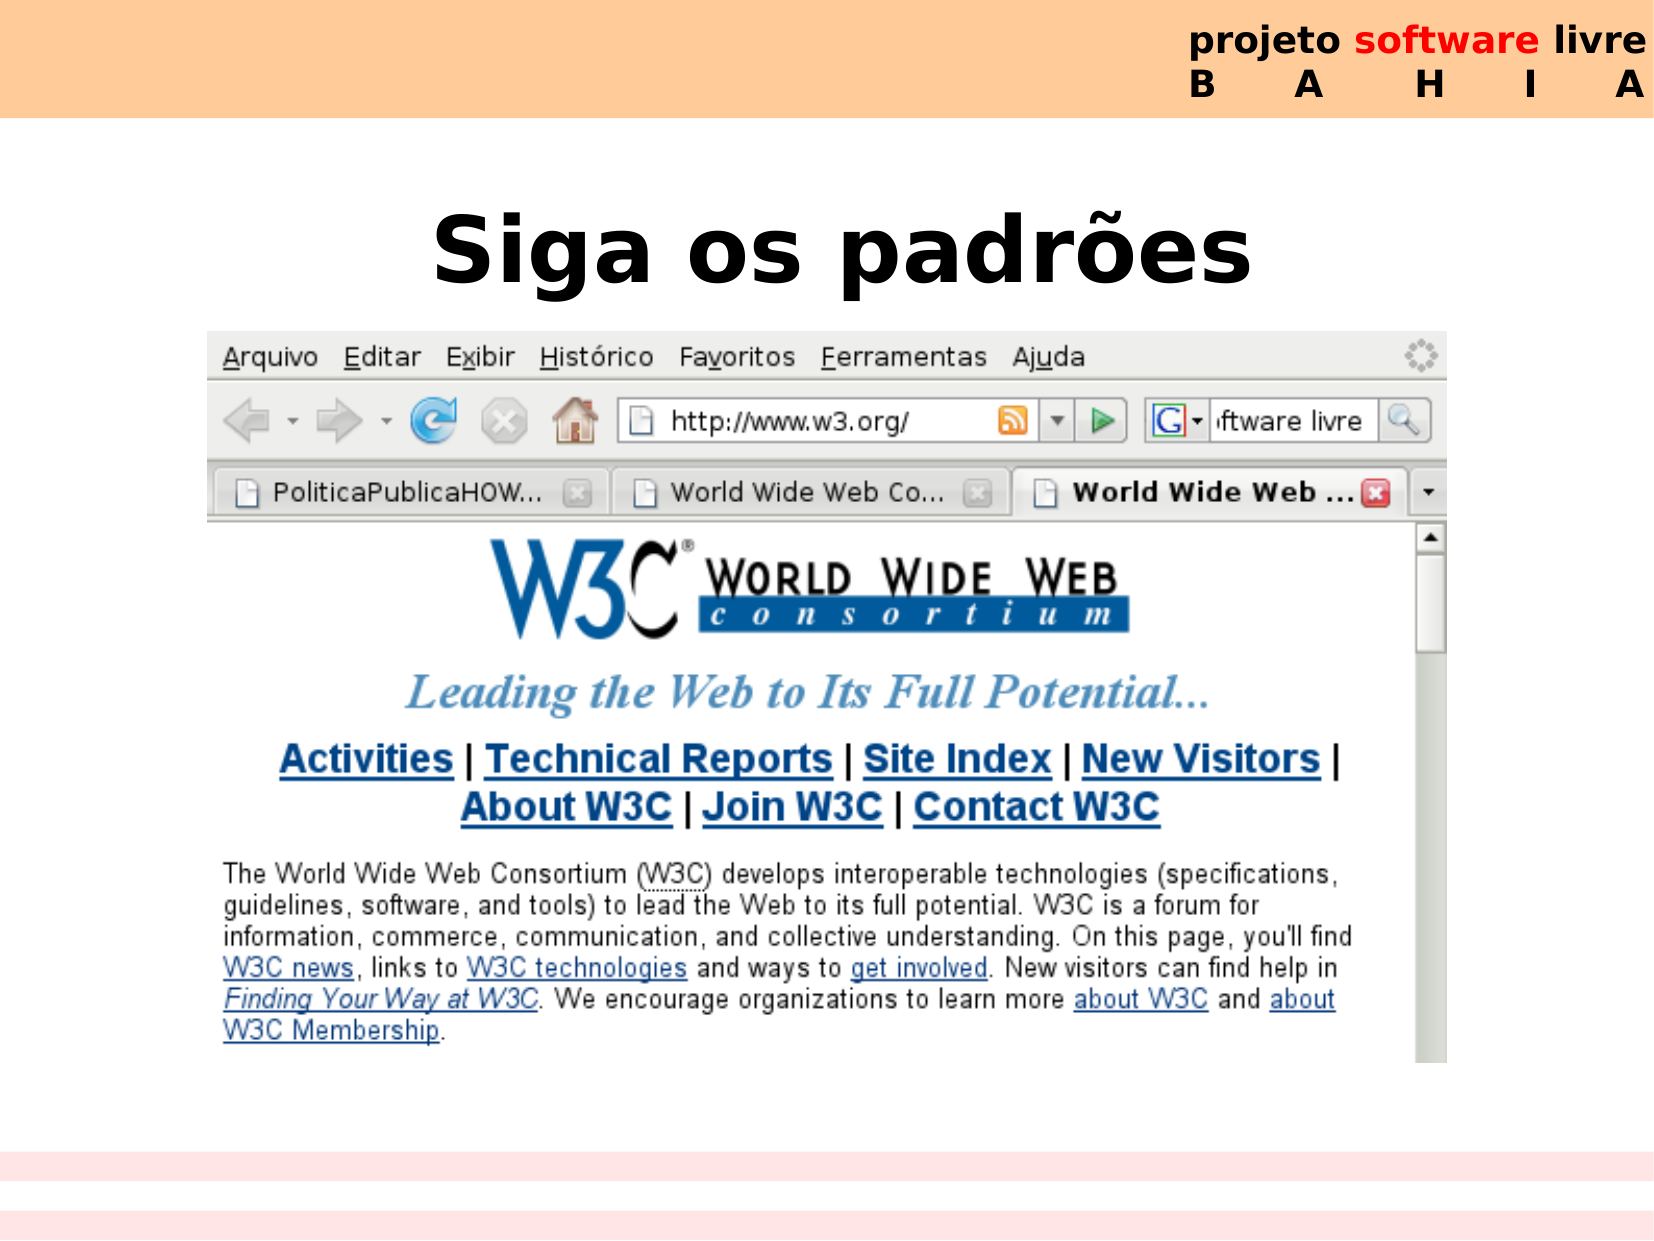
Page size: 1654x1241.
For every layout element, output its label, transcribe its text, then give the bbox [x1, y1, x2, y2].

title Siga os padrões [82, 118, 1571, 384]
picture [207, 331, 1447, 1063]
